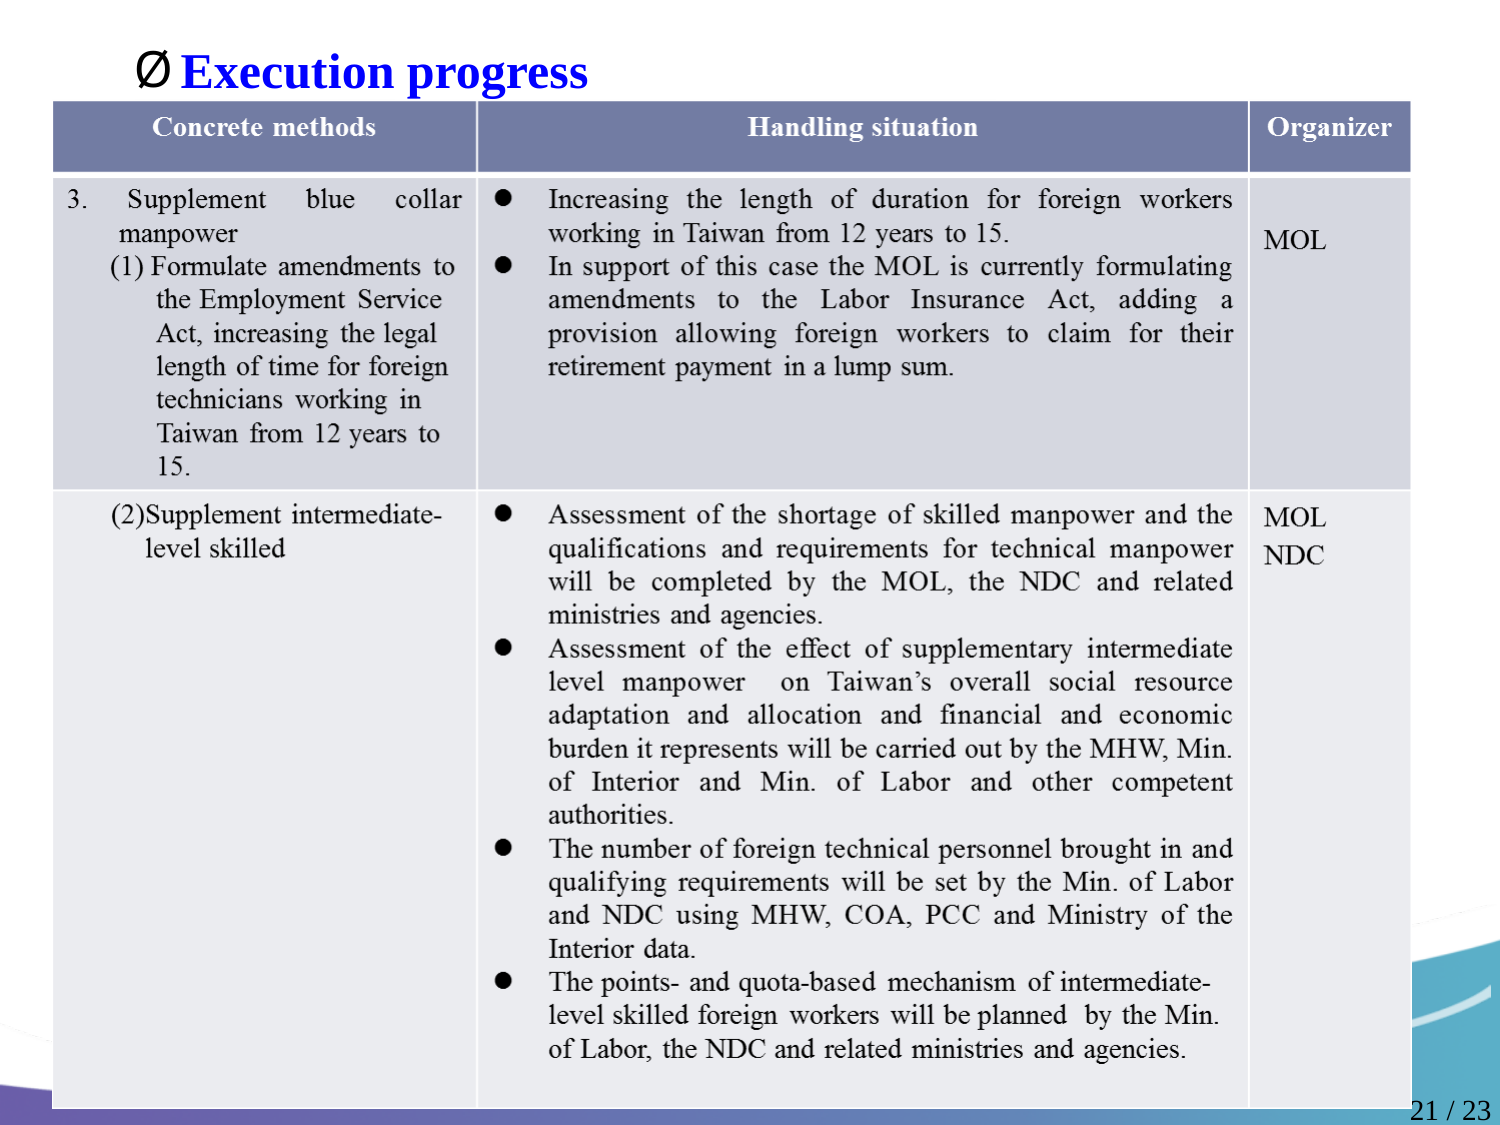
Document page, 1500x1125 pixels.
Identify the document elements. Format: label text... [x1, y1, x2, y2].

text_box [17, 2, 1482, 138]
text_box Execution progress [119, 31, 698, 106]
picture [52, 99, 1412, 1109]
